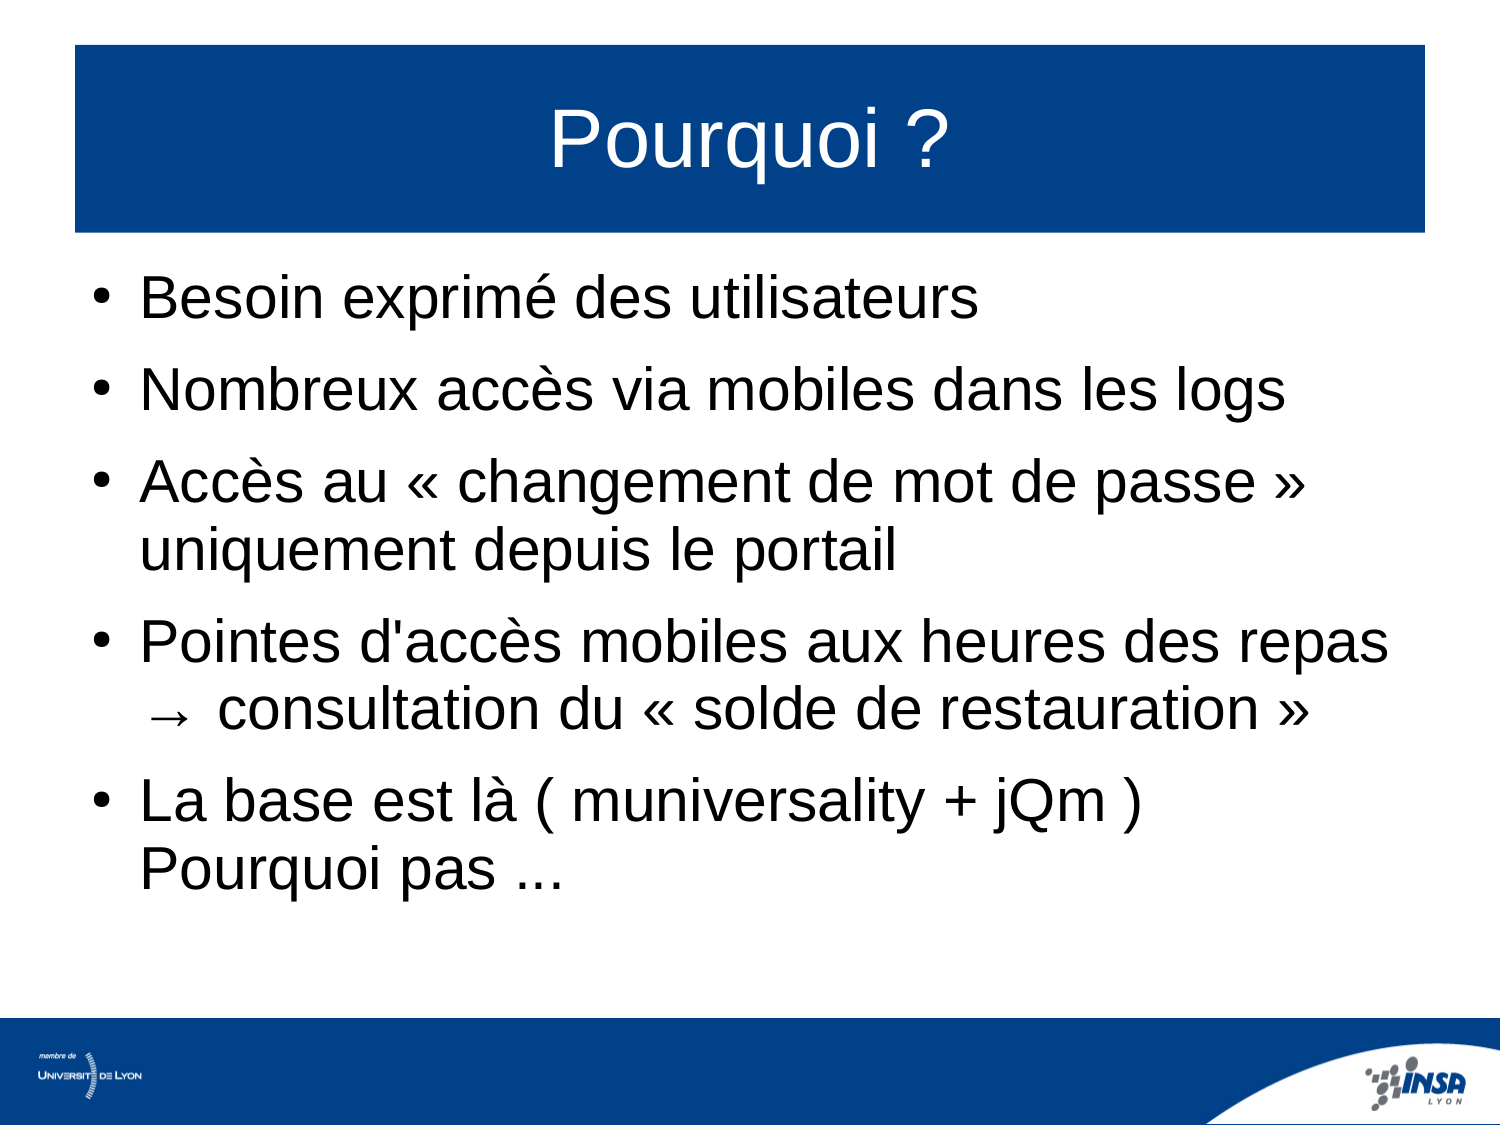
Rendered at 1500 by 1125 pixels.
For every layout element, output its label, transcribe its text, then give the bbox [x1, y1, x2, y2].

list Besoin exprimé des utilisateurs Nombreux accès via mobiles dans les logs Accès au « changement de mot de passe » uniquement depuis le portail Pointes d'accès mobiles aux heures des repas → consultation du « solde de restauration » La base est là ( muniversality + jQm ) Pourquoi pas ... [75, 263, 1425, 916]
title Pourquoi ? [75, 44, 1425, 233]
text_box [0, 1018, 1500, 1125]
